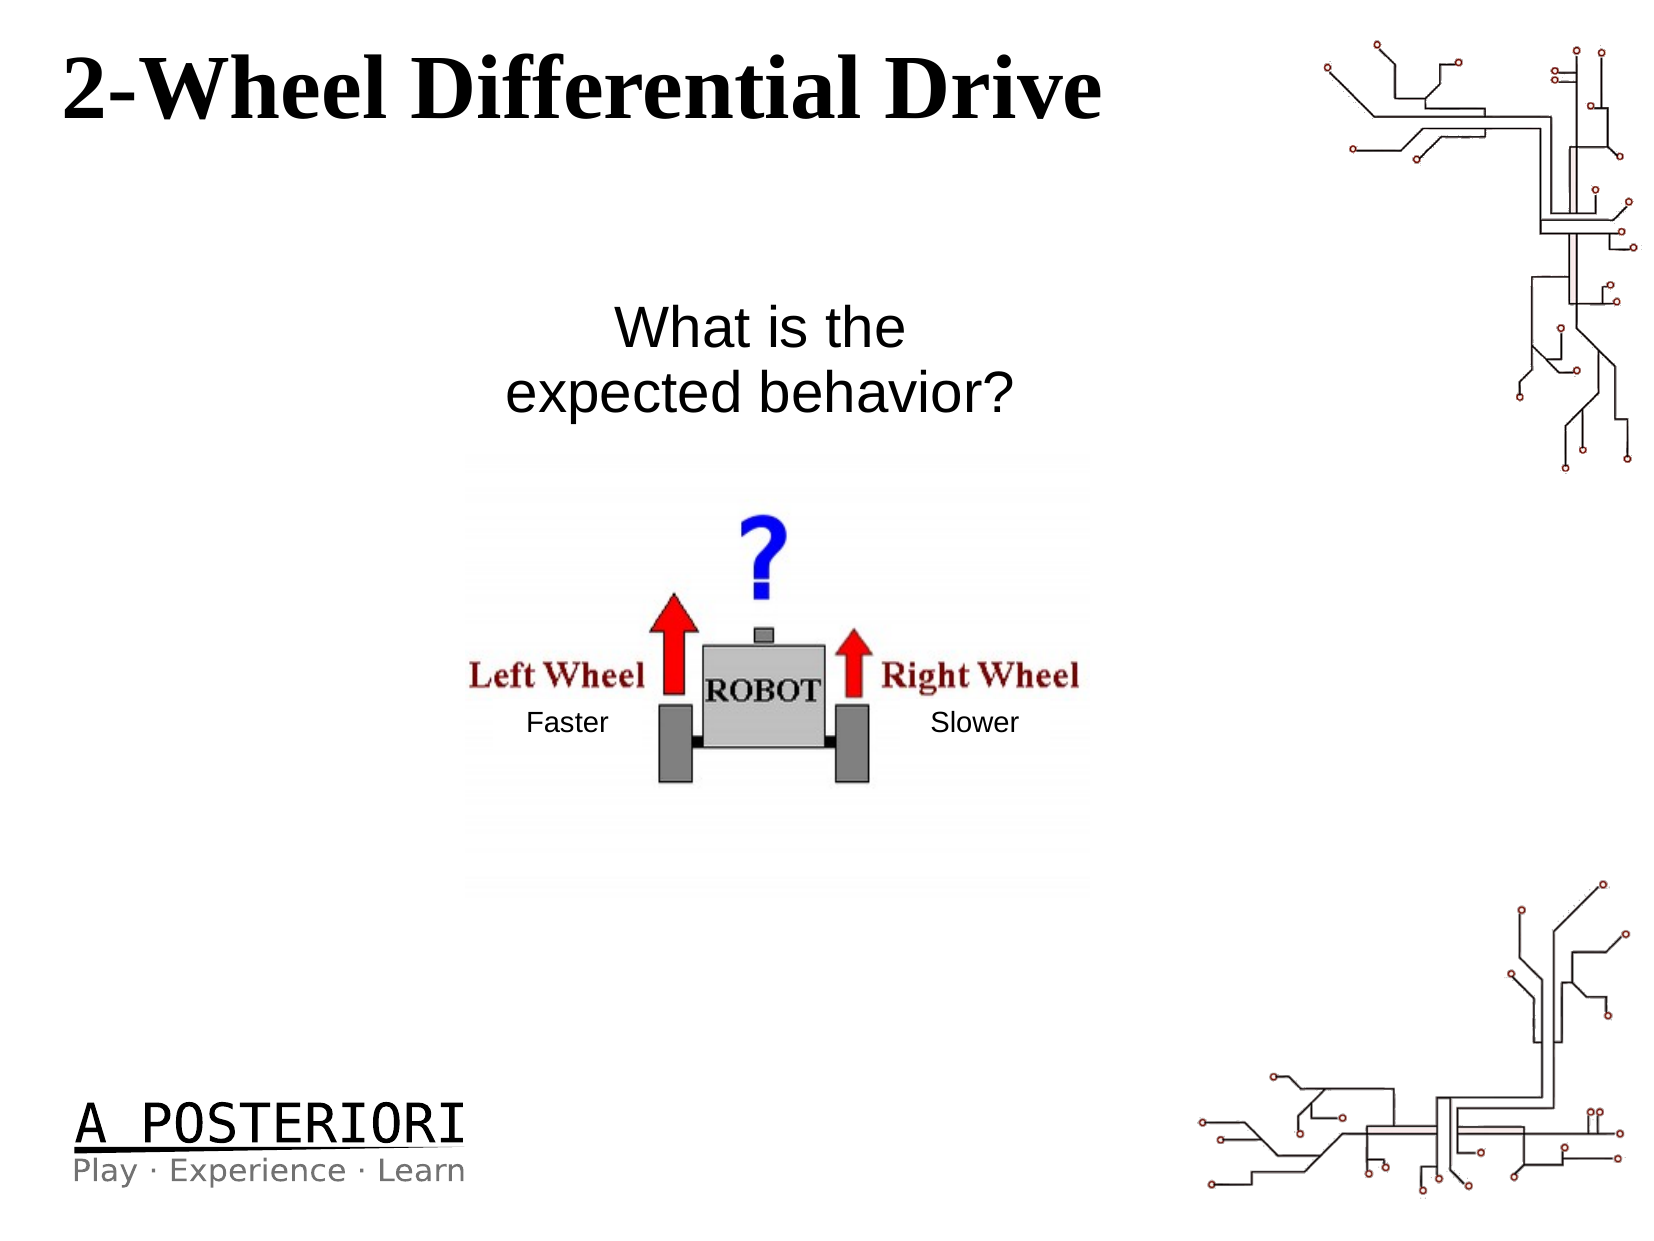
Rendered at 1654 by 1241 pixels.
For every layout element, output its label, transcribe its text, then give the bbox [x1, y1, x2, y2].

text_box Slower [900, 698, 1051, 751]
text_box What is the expected behavior? [488, 287, 1034, 449]
picture [73, 1101, 466, 1189]
title 2-Wheel Differential Drive [11, 10, 1156, 166]
picture [1305, 35, 1643, 496]
picture [1175, 862, 1636, 1201]
text_box Faster [492, 698, 643, 751]
picture [465, 449, 1090, 904]
